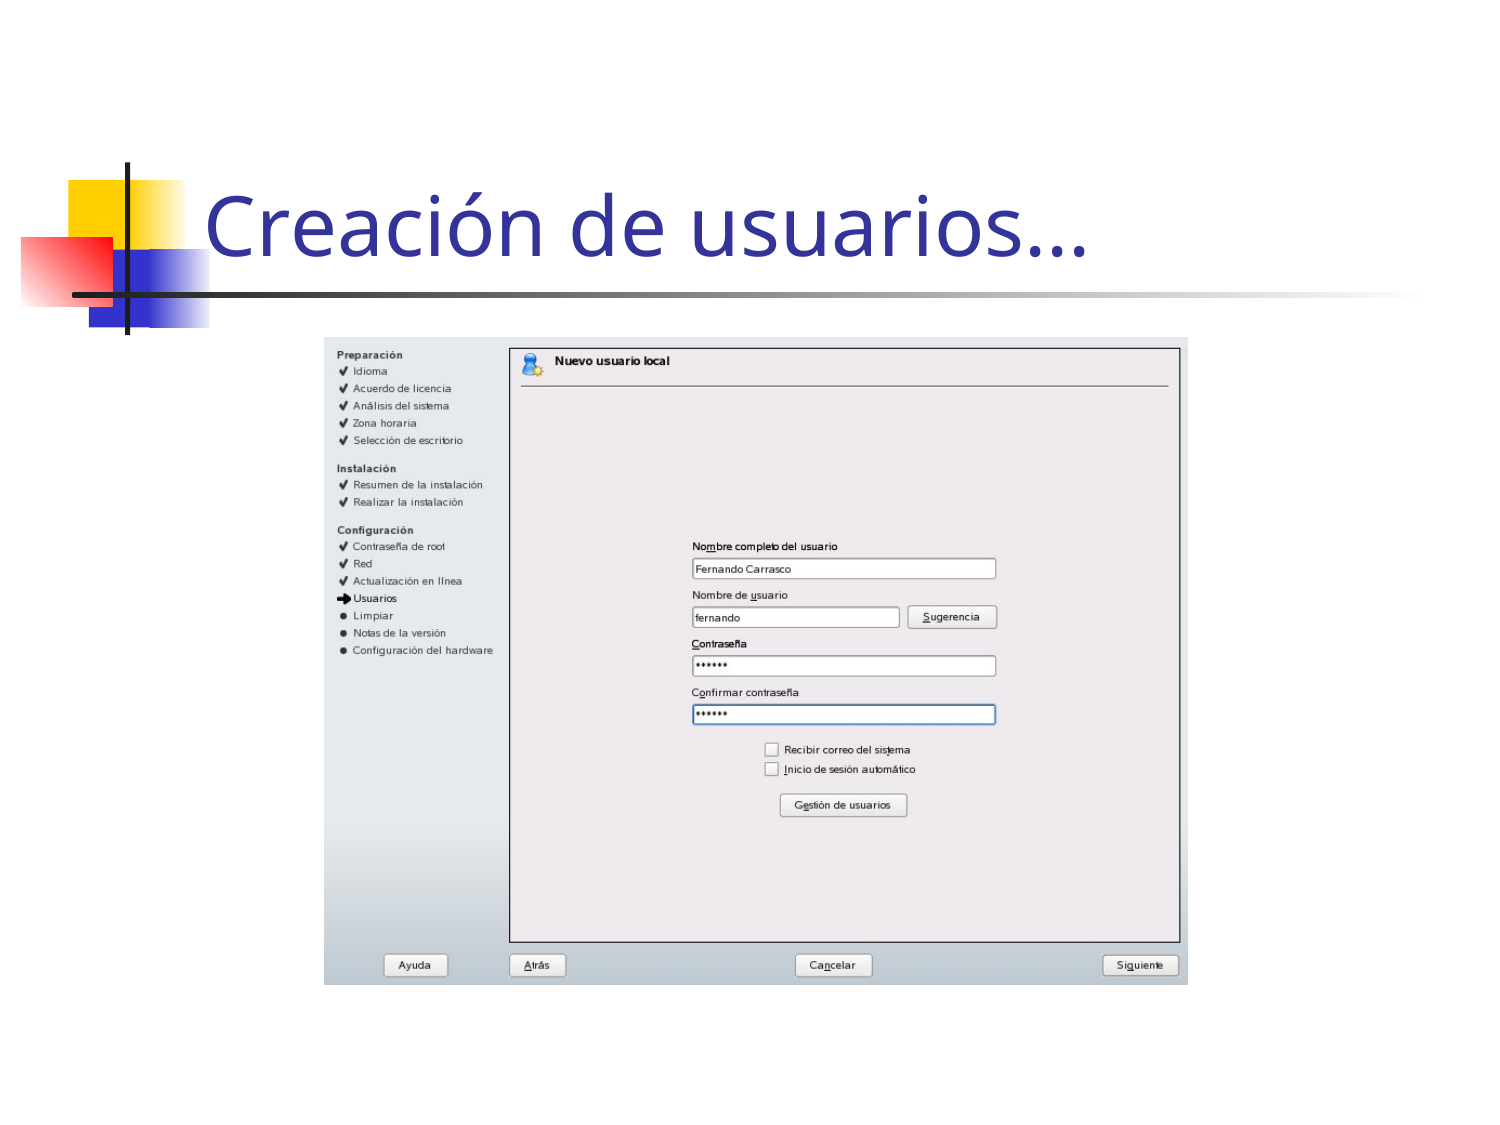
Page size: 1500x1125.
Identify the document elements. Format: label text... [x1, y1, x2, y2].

picture [324, 337, 1188, 985]
title Creación de usuarios... [188, 101, 1468, 289]
